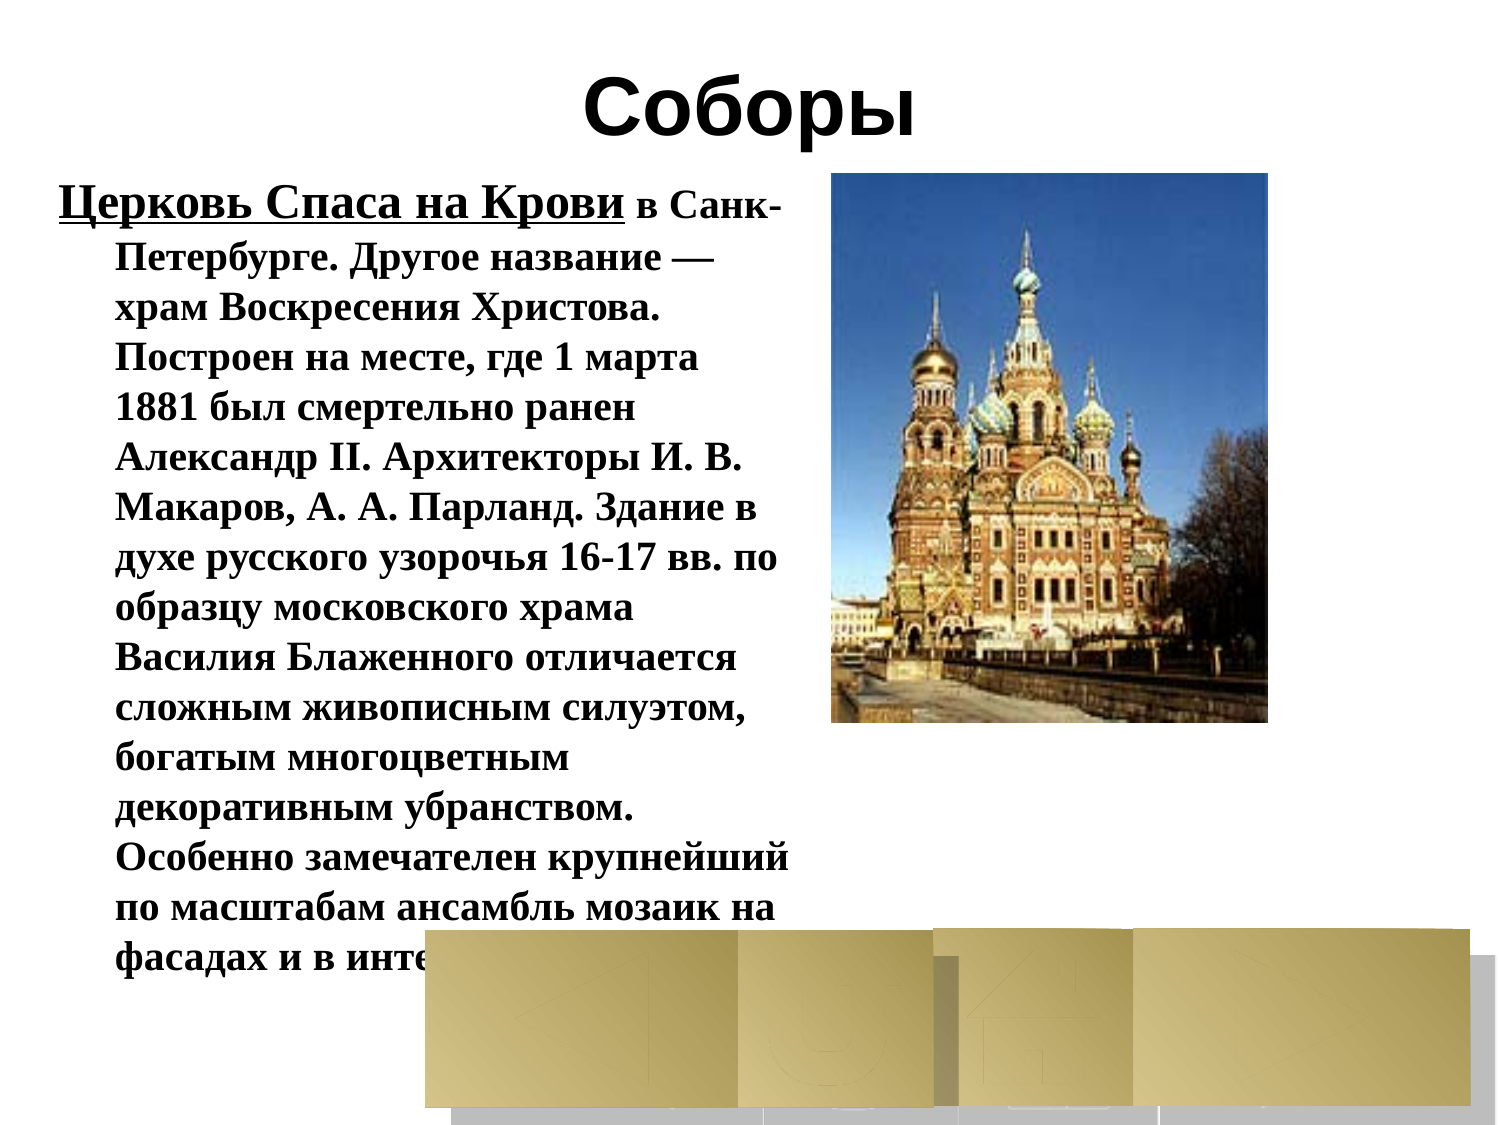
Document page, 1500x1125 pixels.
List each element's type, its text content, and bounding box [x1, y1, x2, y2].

text_box [425, 928, 1471, 1108]
title Соборы [75, 45, 1426, 233]
text_box Церковь Спаса на Крови в Санк-Петербурге. Другое название — храм Воскресения Христова. Построен на месте, где 1 марта 1881 был смертельно ранен Александр II. Архитекторы И. В. Макаров, А. А. Парланд. Здание в духе русского узорочья 16-17 вв. по образцу московского храма Василия Блаженного отличается сложным живописным силуэтом, богатым многоцветным декоративным убранством. Особенно замечателен крупнейший по масштабам ансамбль мозаик на фасадах и в интерьере. [44, 161, 806, 1061]
picture [831, 173, 1268, 723]
